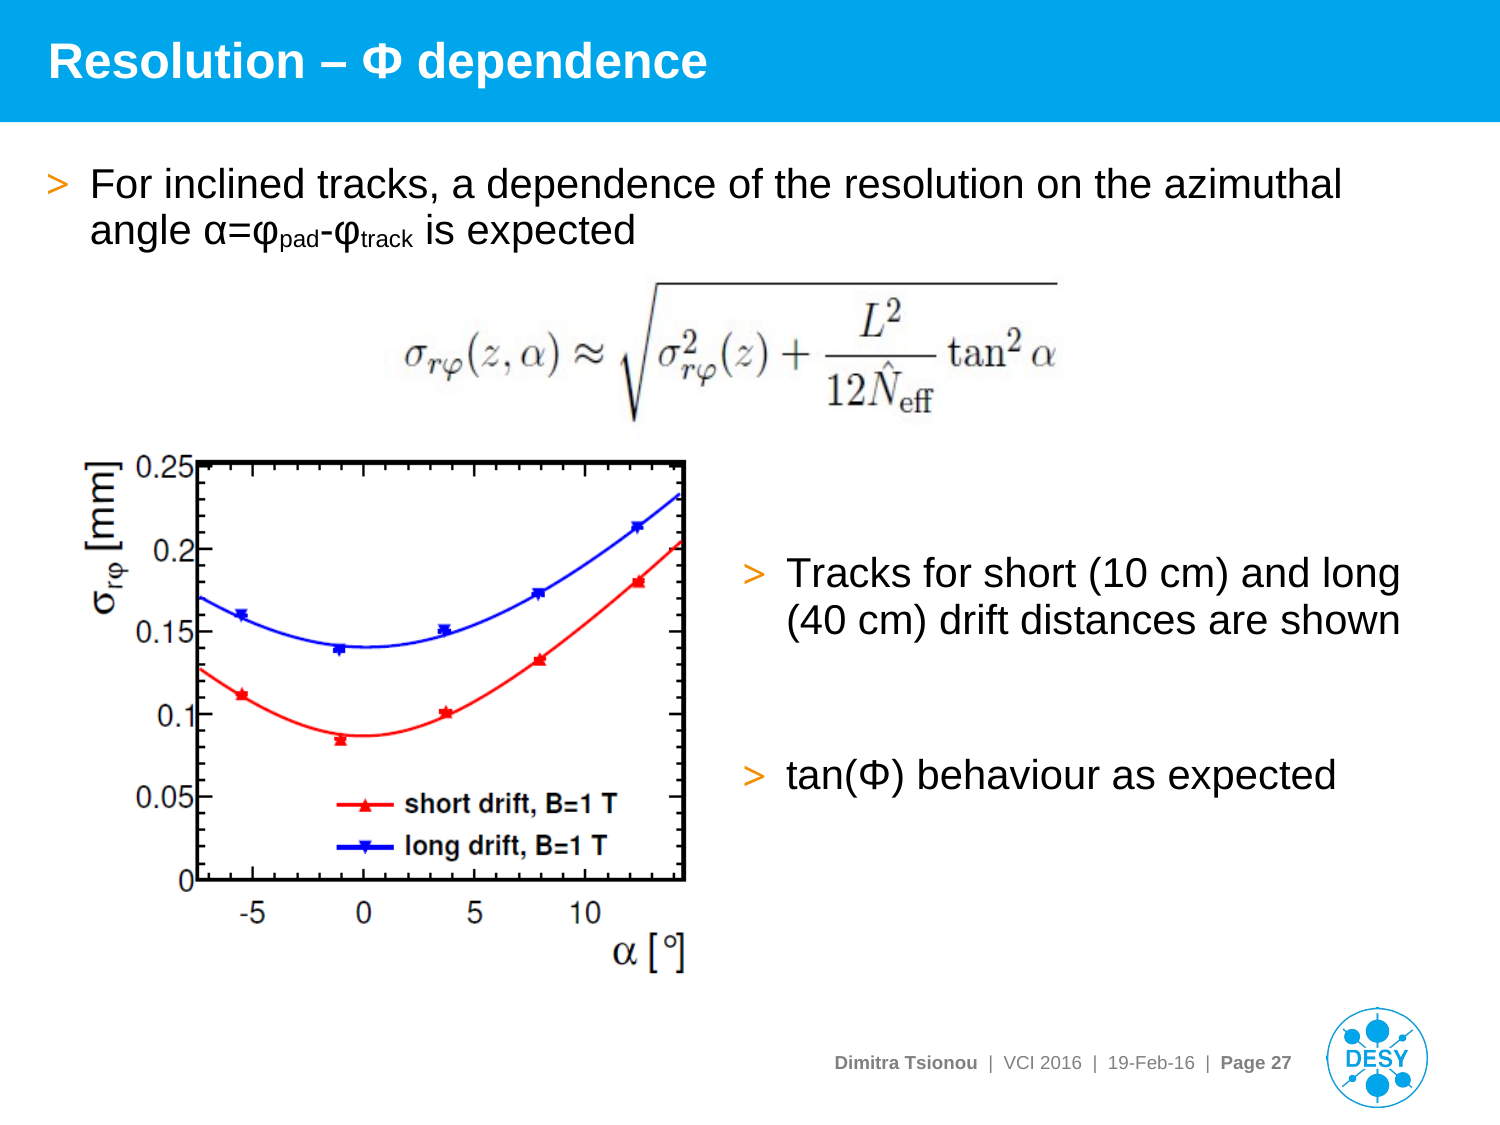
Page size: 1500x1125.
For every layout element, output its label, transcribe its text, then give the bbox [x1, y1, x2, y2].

picture [1326, 1007, 1428, 1108]
list Tracks for short (10 cm) and long (40 cm) drift distances are shown tan(Φ) behaviour as expected [742, 550, 1445, 831]
title Resolution – Φ dependence [47, 16, 1446, 107]
picture [75, 261, 1074, 986]
list For inclined tracks, a dependence of the resolution on the azimuthal angle α=φpad-φtrack is expected [46, 160, 1444, 282]
